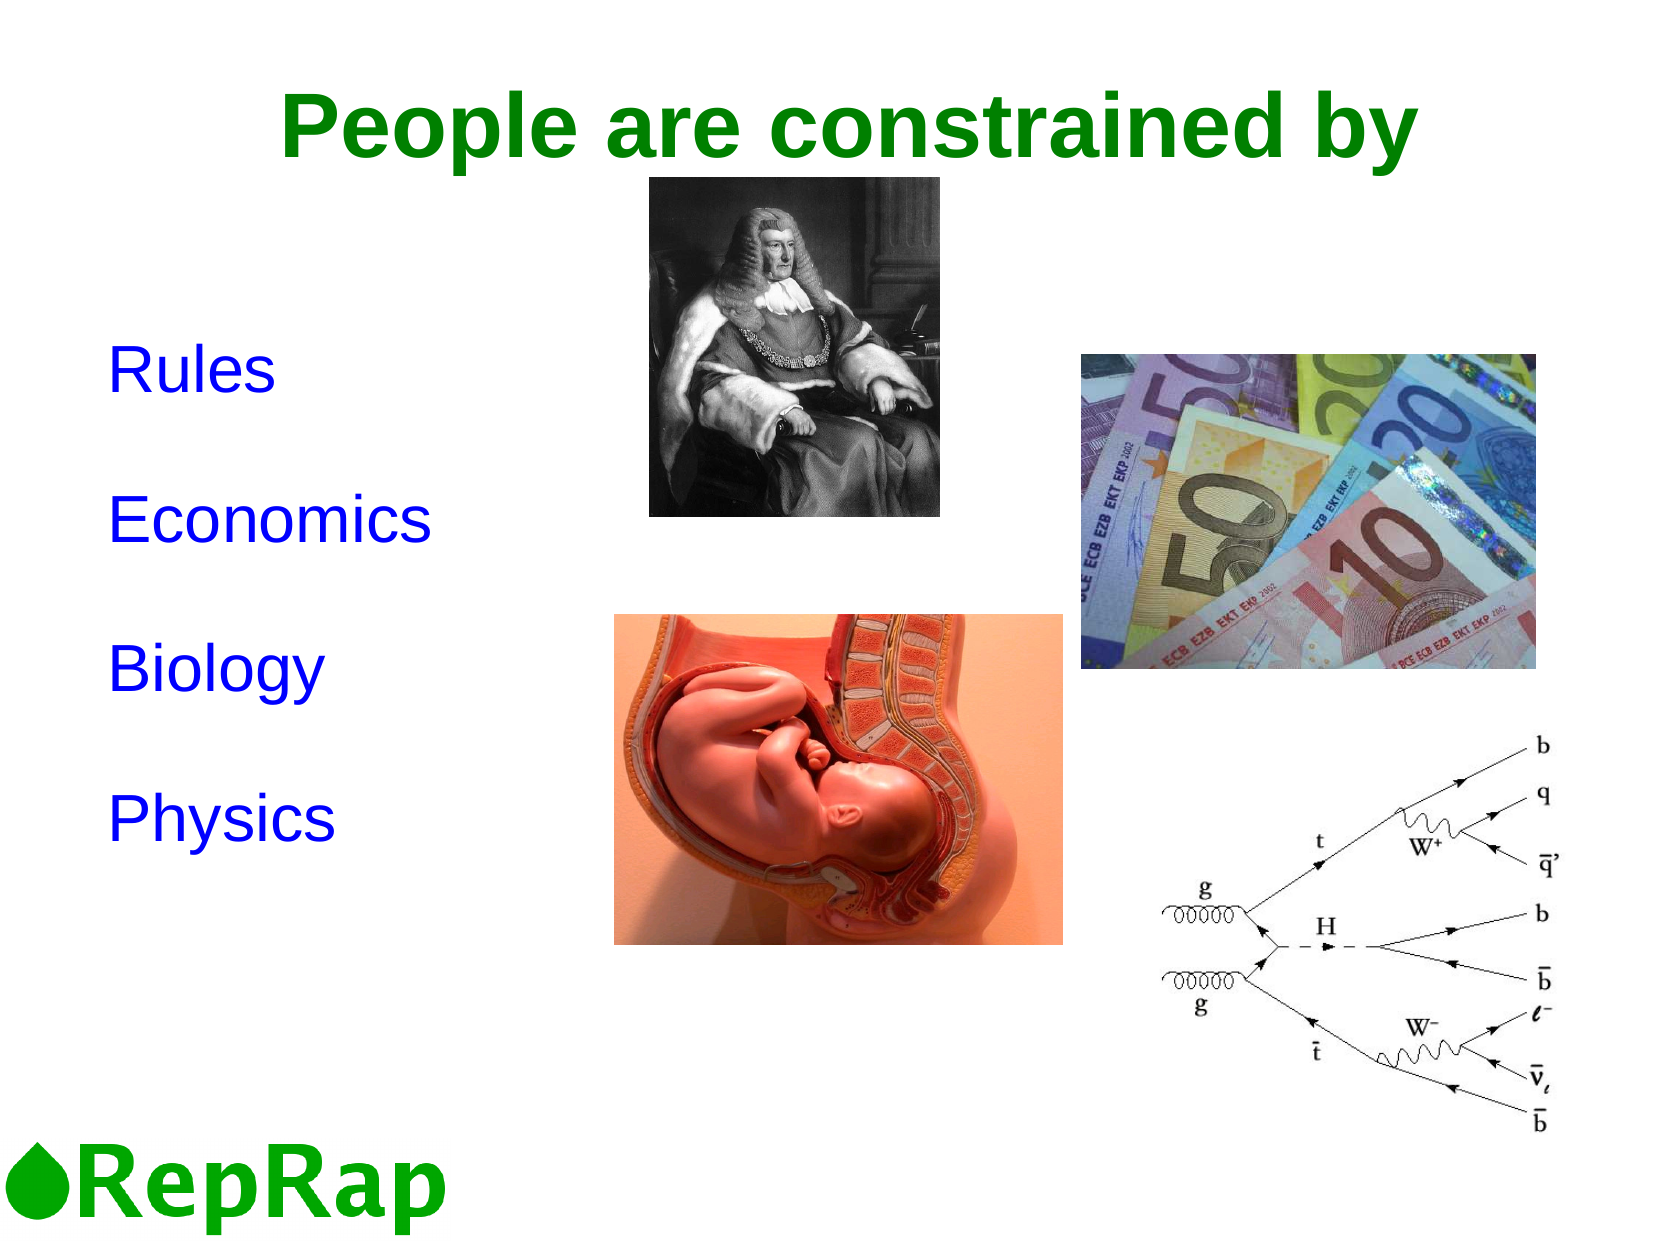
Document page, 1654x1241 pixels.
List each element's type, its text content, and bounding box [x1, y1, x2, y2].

text_box Rules Economics Biology Physics [88, 265, 680, 848]
picture [649, 177, 940, 517]
picture [1081, 354, 1536, 669]
title People are constrained by [106, 59, 1595, 296]
picture [0, 1138, 451, 1241]
picture [1151, 712, 1592, 1152]
picture [614, 614, 1063, 945]
